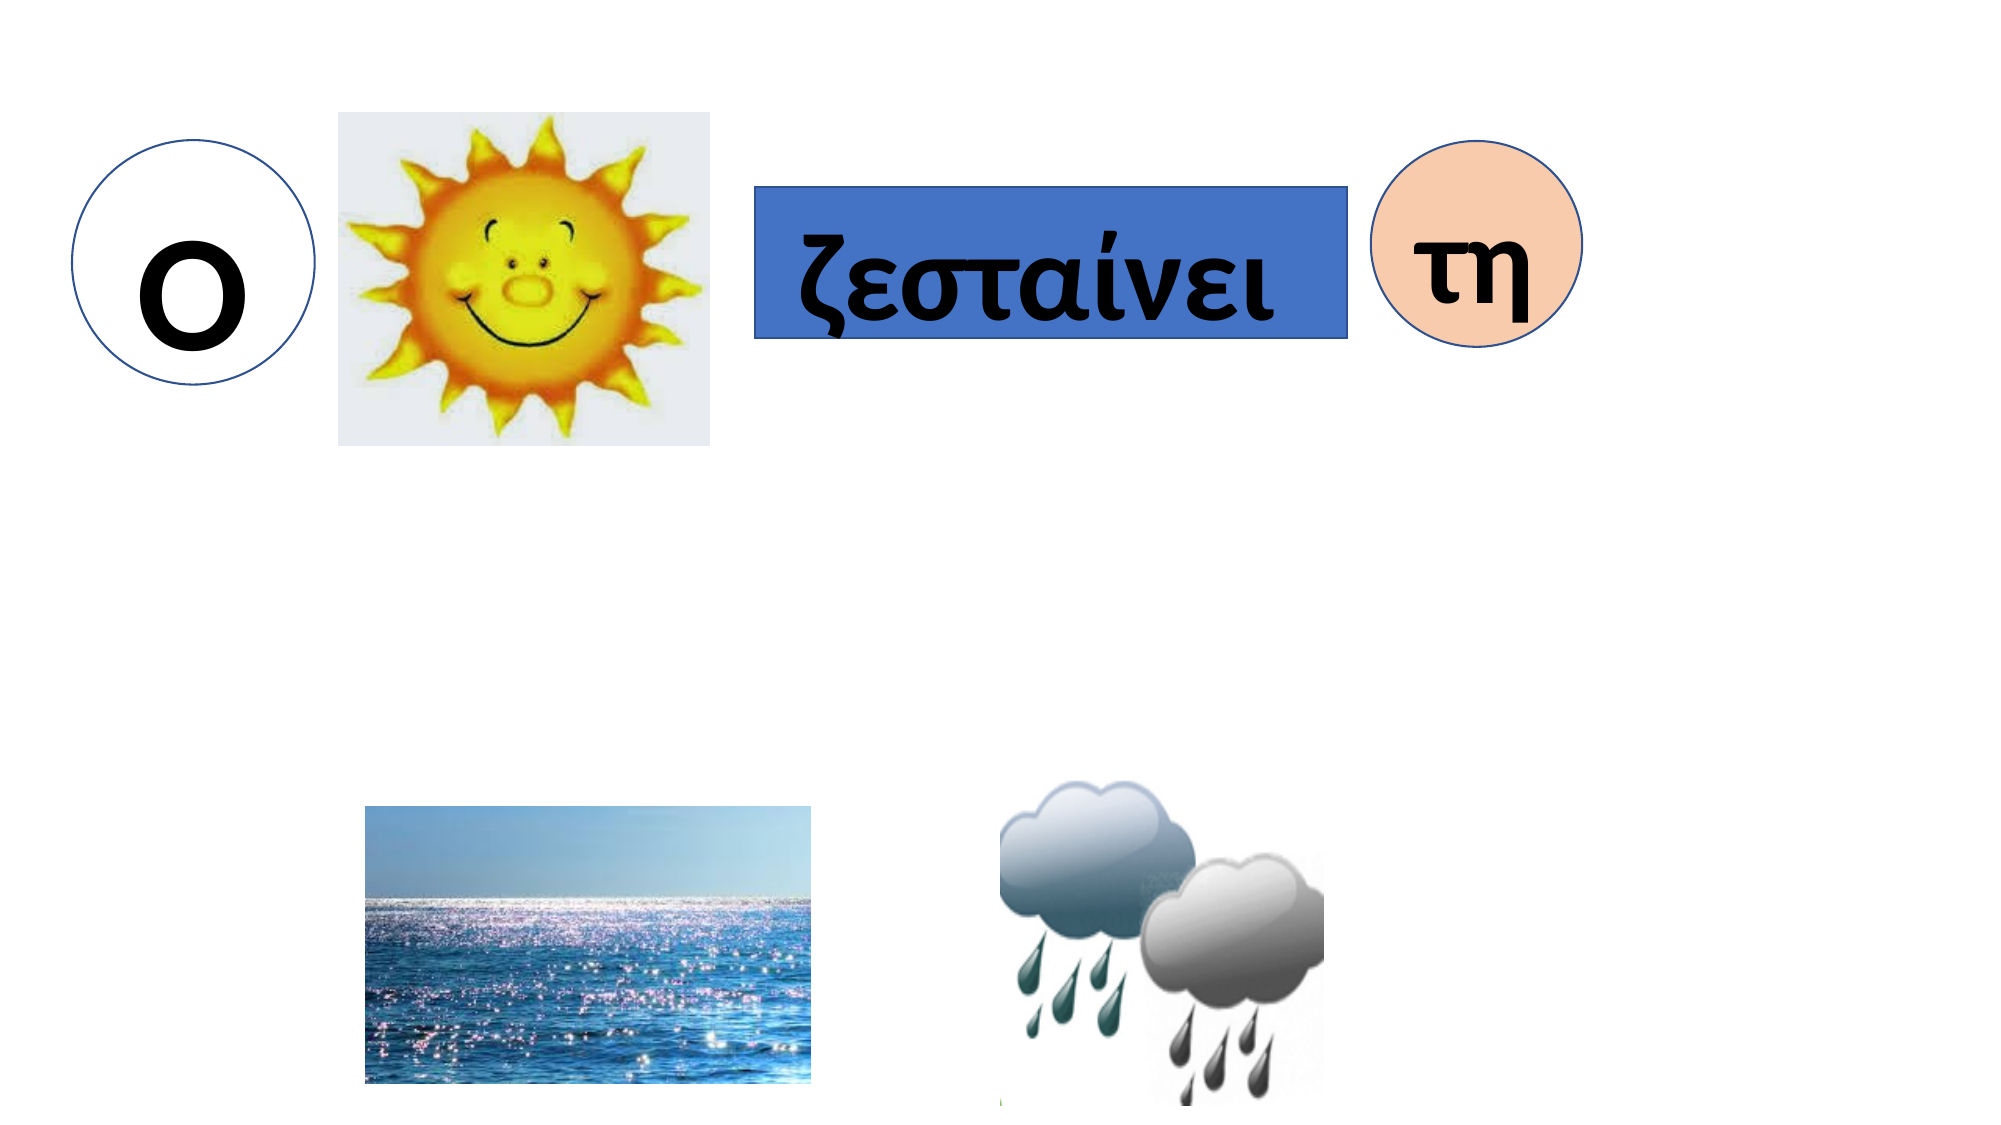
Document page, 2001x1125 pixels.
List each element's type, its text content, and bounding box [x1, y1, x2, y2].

text_box Ο [71, 140, 315, 385]
text_box ζεσταίνει [755, 187, 1347, 338]
picture [338, 113, 710, 446]
picture [365, 806, 811, 1084]
text_box τη [1370, 140, 1583, 347]
picture [1000, 767, 1324, 1106]
